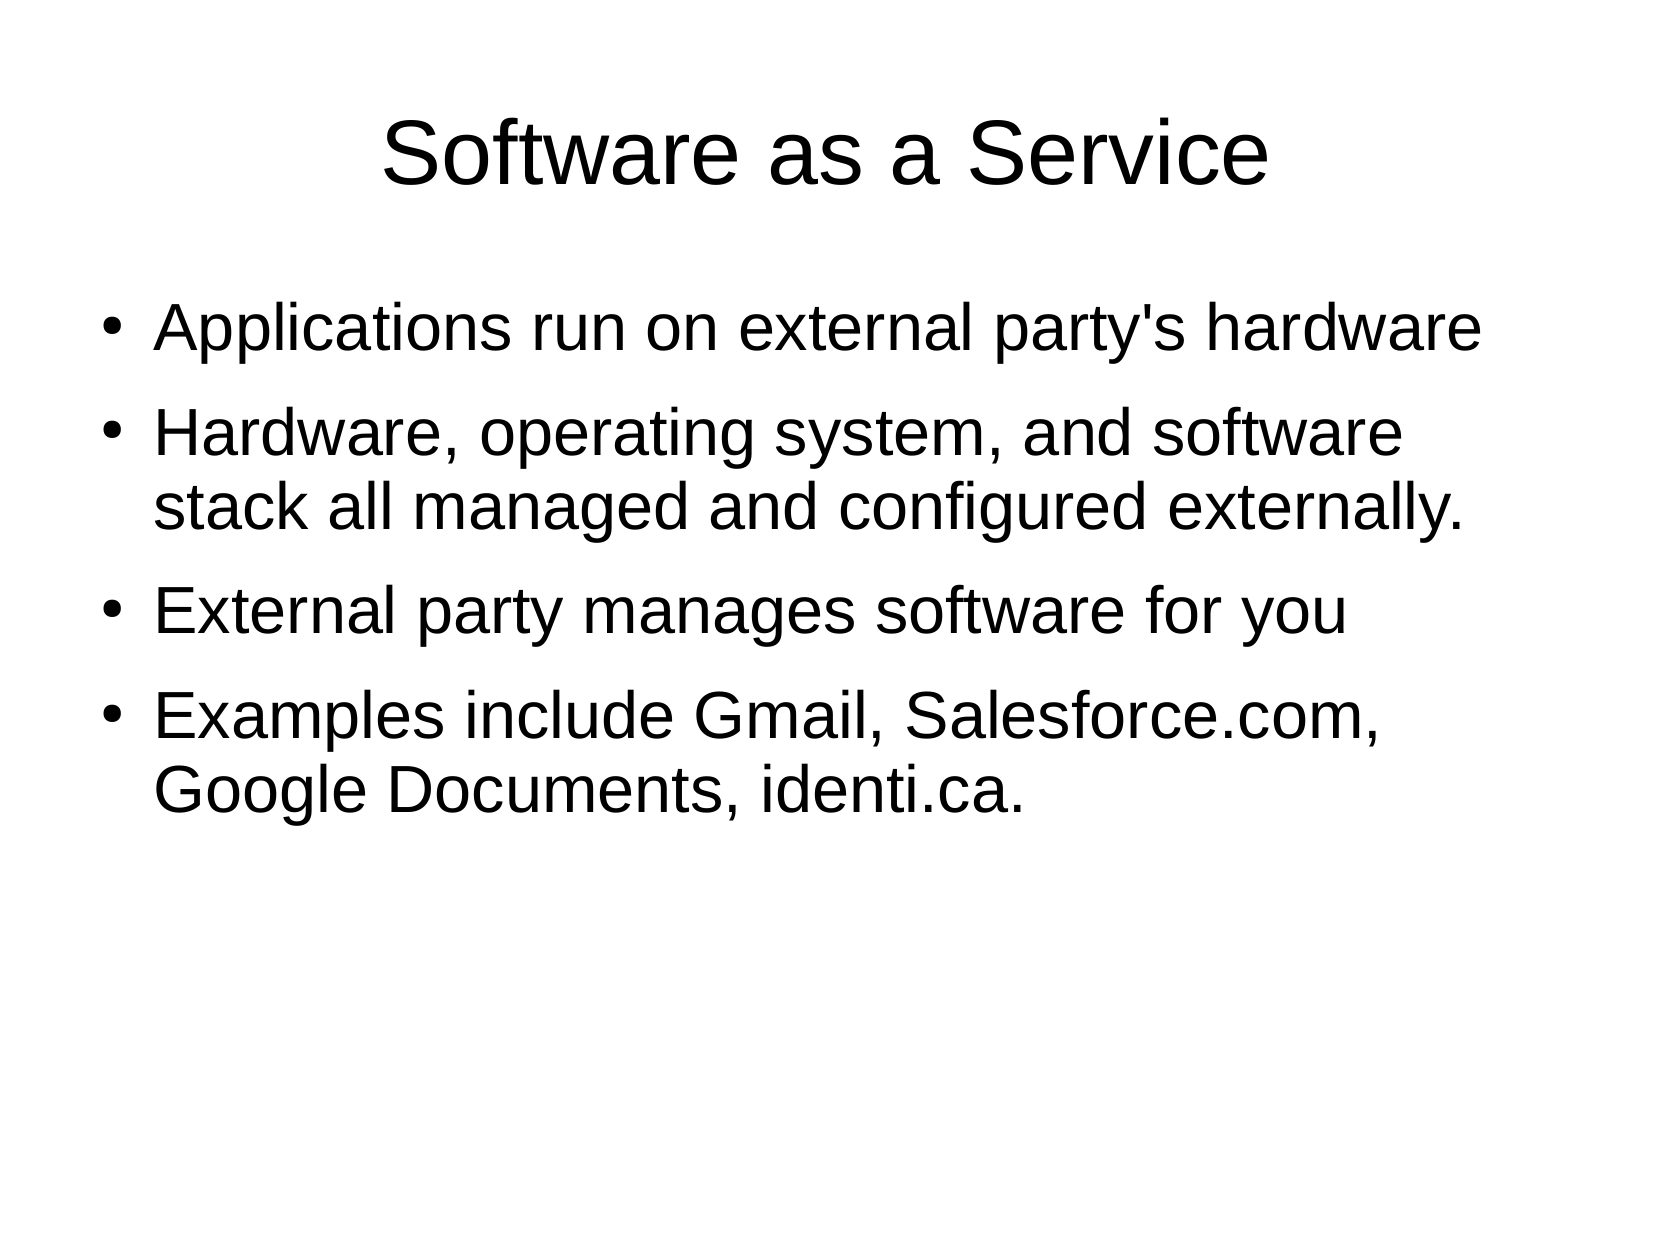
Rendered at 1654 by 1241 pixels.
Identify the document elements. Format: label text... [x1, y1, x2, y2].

title Software as a Service [82, 49, 1571, 257]
list Applications run on external party's hardware Hardware, operating system, and software stack all managed and configured externally. External party manages software for you Examples include Gmail, Salesforce.com, Google Documents, identi.ca. [82, 290, 1571, 1109]
